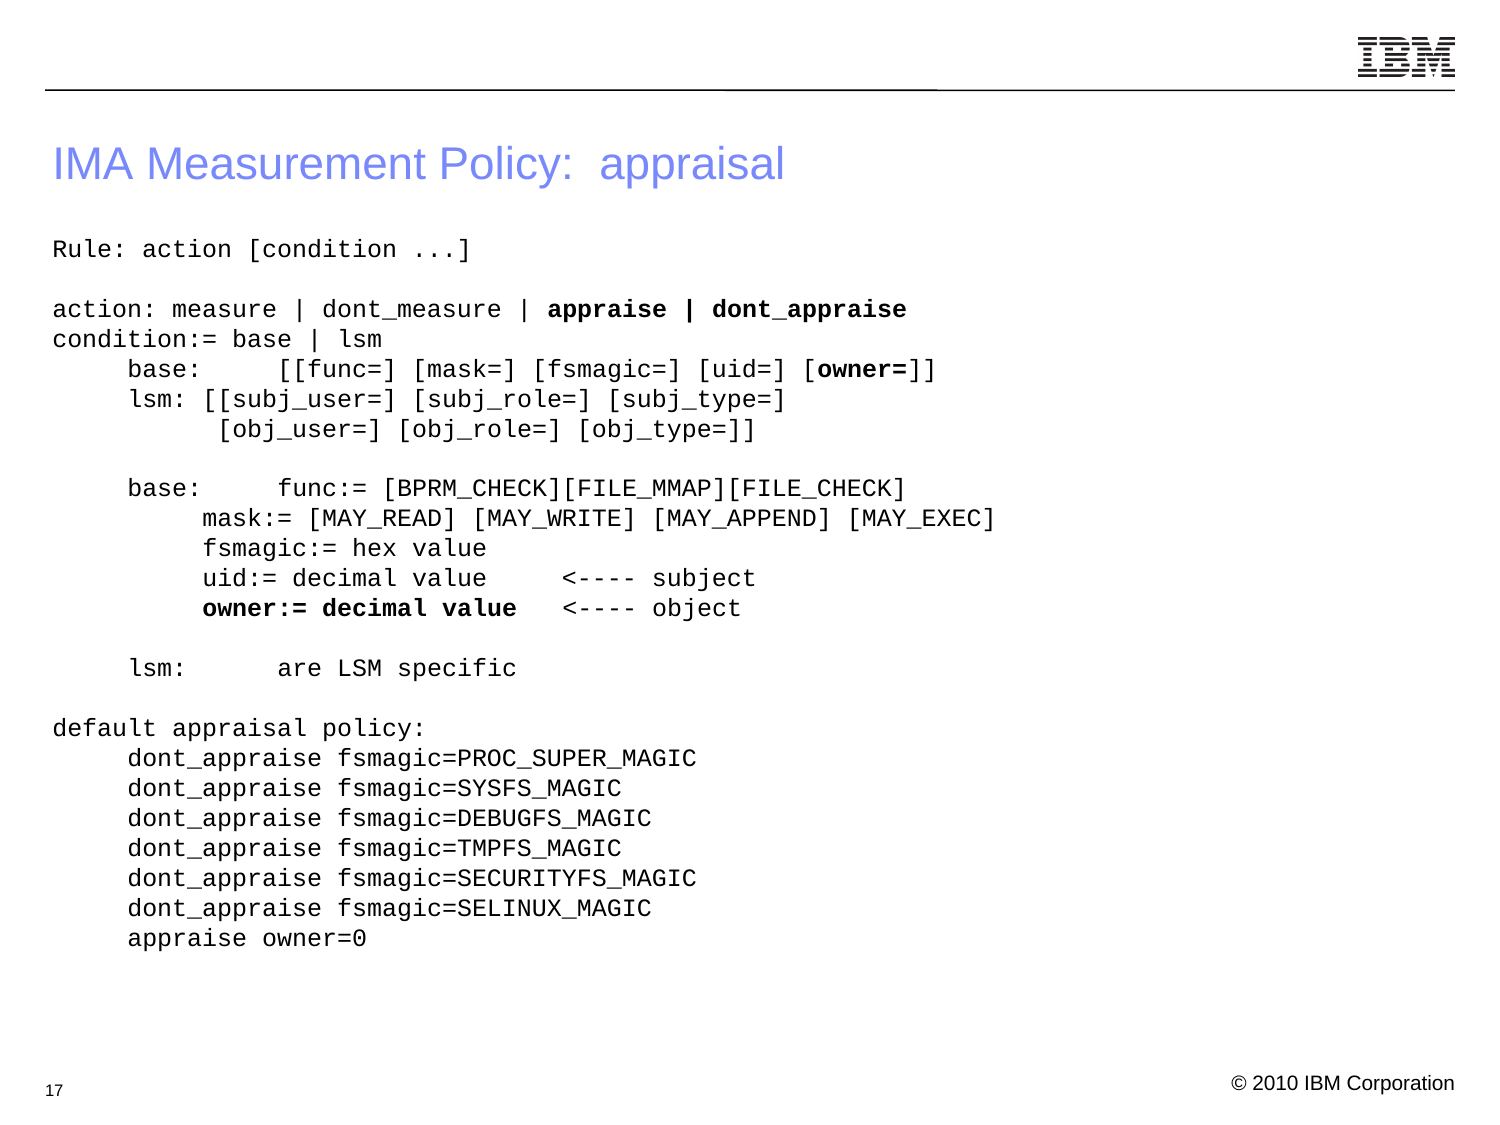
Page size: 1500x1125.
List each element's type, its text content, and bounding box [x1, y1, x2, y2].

title IMA Measurement Policy: appraisal [37, 104, 1463, 224]
text_box Rule: action [condition ...] action: measure | dont_measure | appraise | dont_appraise condition:= base | lsm base: [[func=] [mask=] [fsmagic=] [uid=] [owner=]] lsm: [[subj_user=] [subj_role=] [subj_type=] [obj_user=] [obj_role=] [obj_type=]] base: func:= [BPRM_CHECK][FILE_MMAP][FILE_CHECK] mask:= [MAY_READ] [MAY_WRITE] [MAY_APPEND] [MAY_EXEC] fsmagic:= hex value uid:= decimal value <---- subject owner:= decimal value <---- object lsm: are LSM specific default appraisal policy: dont_appraise fsmagic=PROC_SUPER_MAGIC dont_appraise fsmagic=SYSFS_MAGIC dont_appraise fsmagic=DEBUGFS_MAGIC dont_appraise fsmagic=TMPFS_MAGIC dont_appraise fsmagic=SECURITYFS_MAGIC dont_appraise fsmagic=SELINUX_MAGIC appraise owner=0 [37, 224, 1474, 1035]
picture [1358, 37, 1455, 77]
